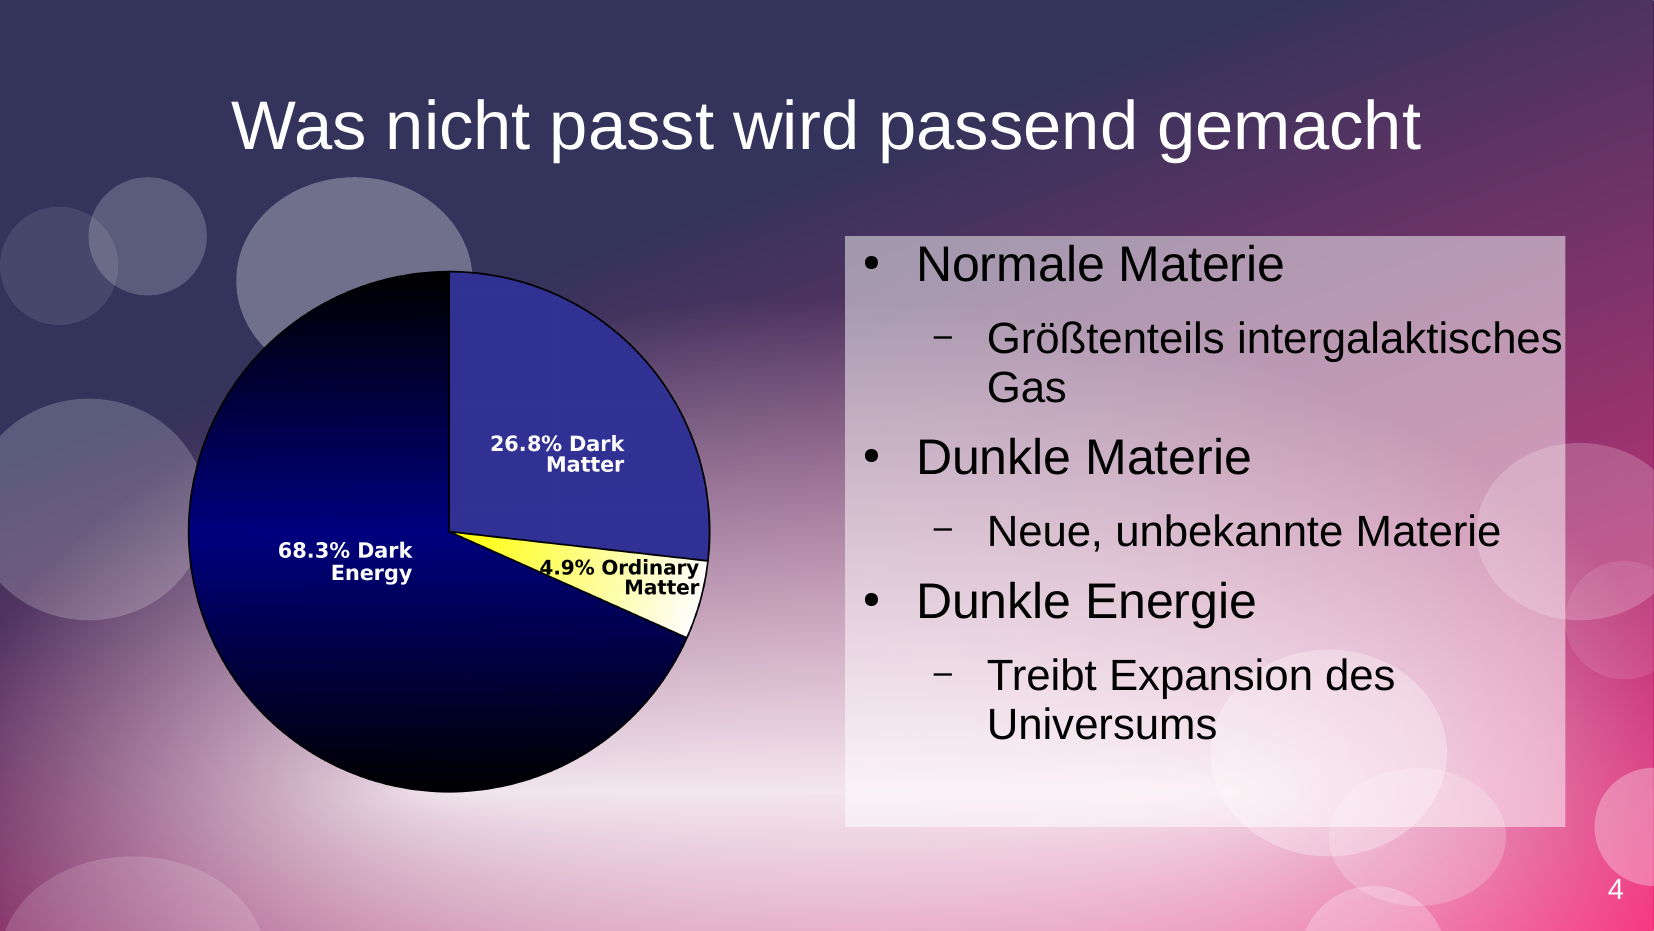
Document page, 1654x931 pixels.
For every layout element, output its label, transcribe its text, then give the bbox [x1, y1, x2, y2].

list Normale Materie Größtenteils intergalaktisches Gas Dunkle Materie Neue, unbekannte Materie Dunkle Energie Treibt Expansion des Universums [845, 236, 1566, 827]
picture [153, 236, 745, 827]
title Was nicht passt wird passend gemacht [88, 44, 1565, 207]
